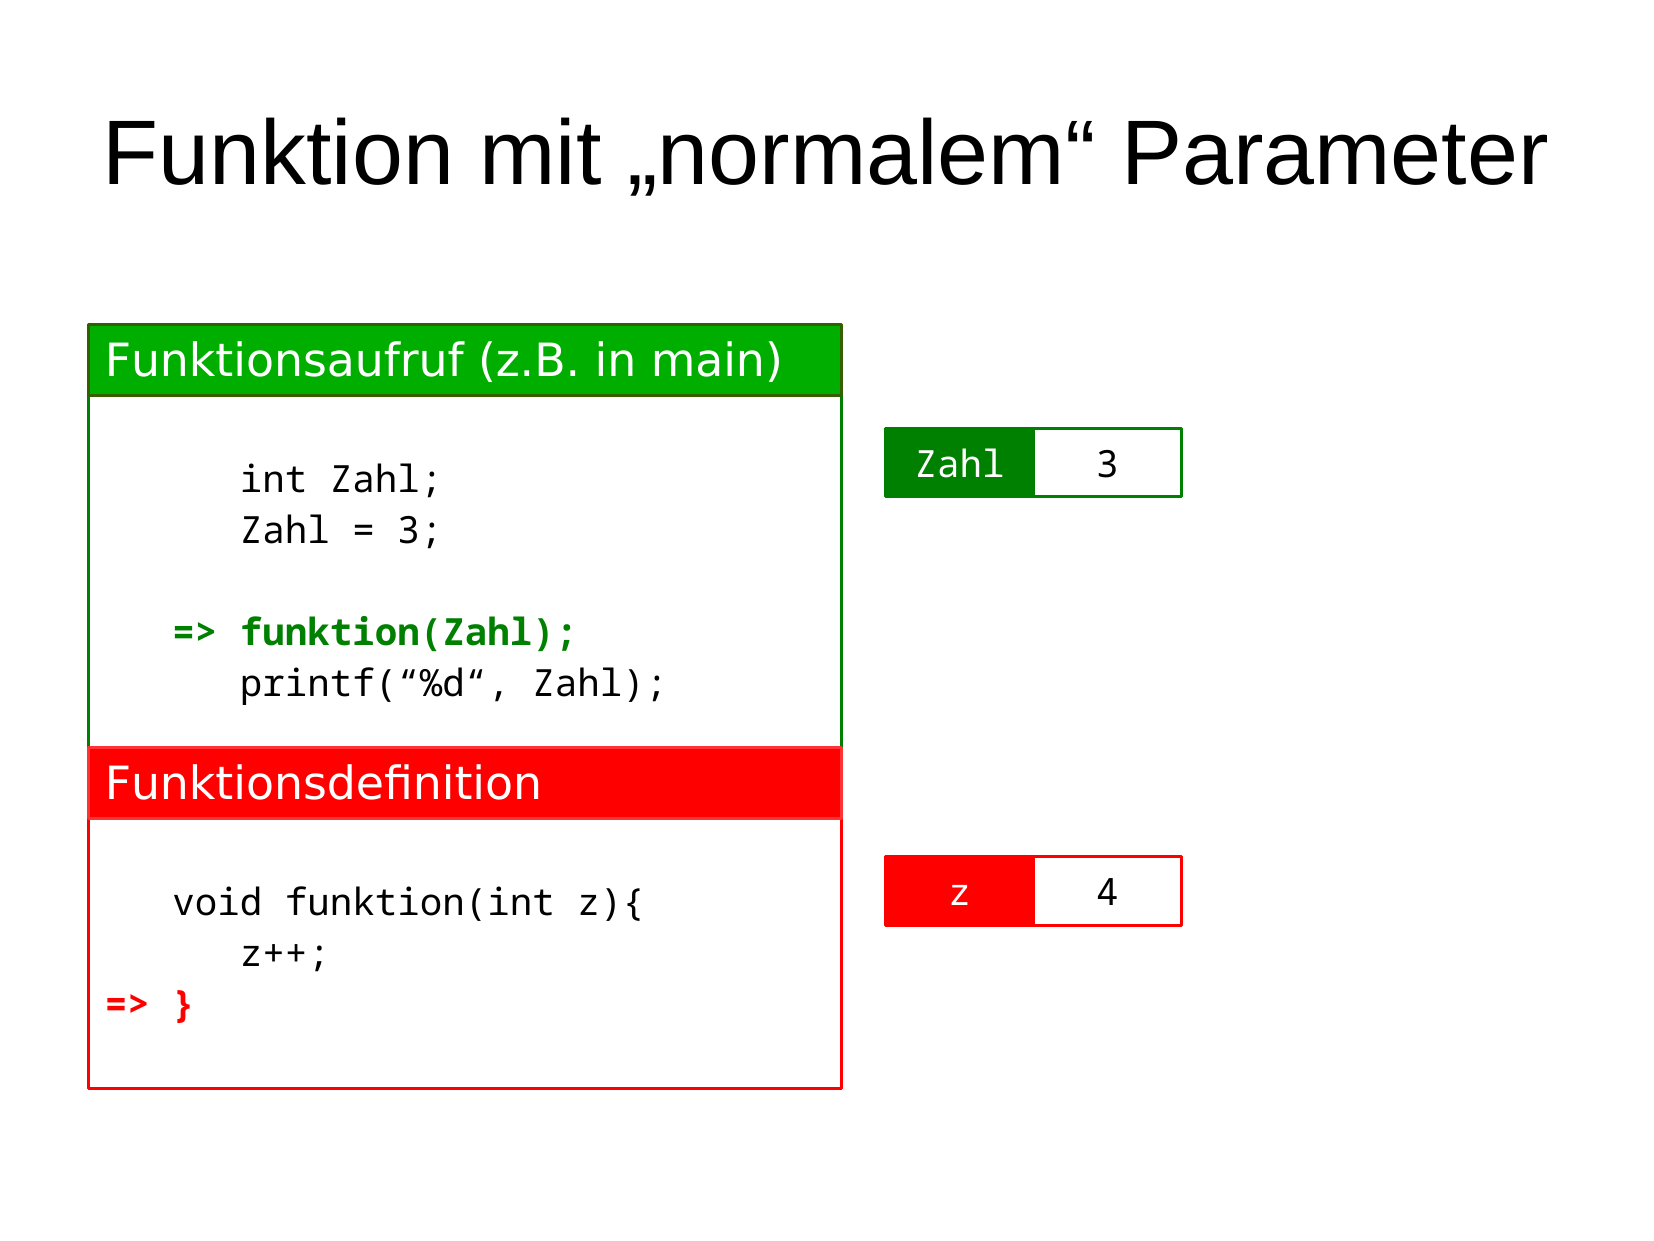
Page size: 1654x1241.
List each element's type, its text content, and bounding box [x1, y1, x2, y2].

text_box z [885, 856, 1032, 918]
text_box 3 [1033, 428, 1182, 490]
text_box 4 [1033, 856, 1182, 918]
text_box int Zahl; Zahl = 3; => funktion(Zahl); printf(“%d“, Zahl); [88, 397, 842, 716]
title Funktion mit „normalem“ Parameter [82, 49, 1571, 257]
text_box Funktionsaufruf (z.B. in main) [88, 324, 842, 396]
text_box Funktionsdefinition [88, 747, 842, 819]
text_box void funktion(int z){ z++; => } [88, 820, 842, 1052]
text_box Zahl [885, 428, 1032, 490]
